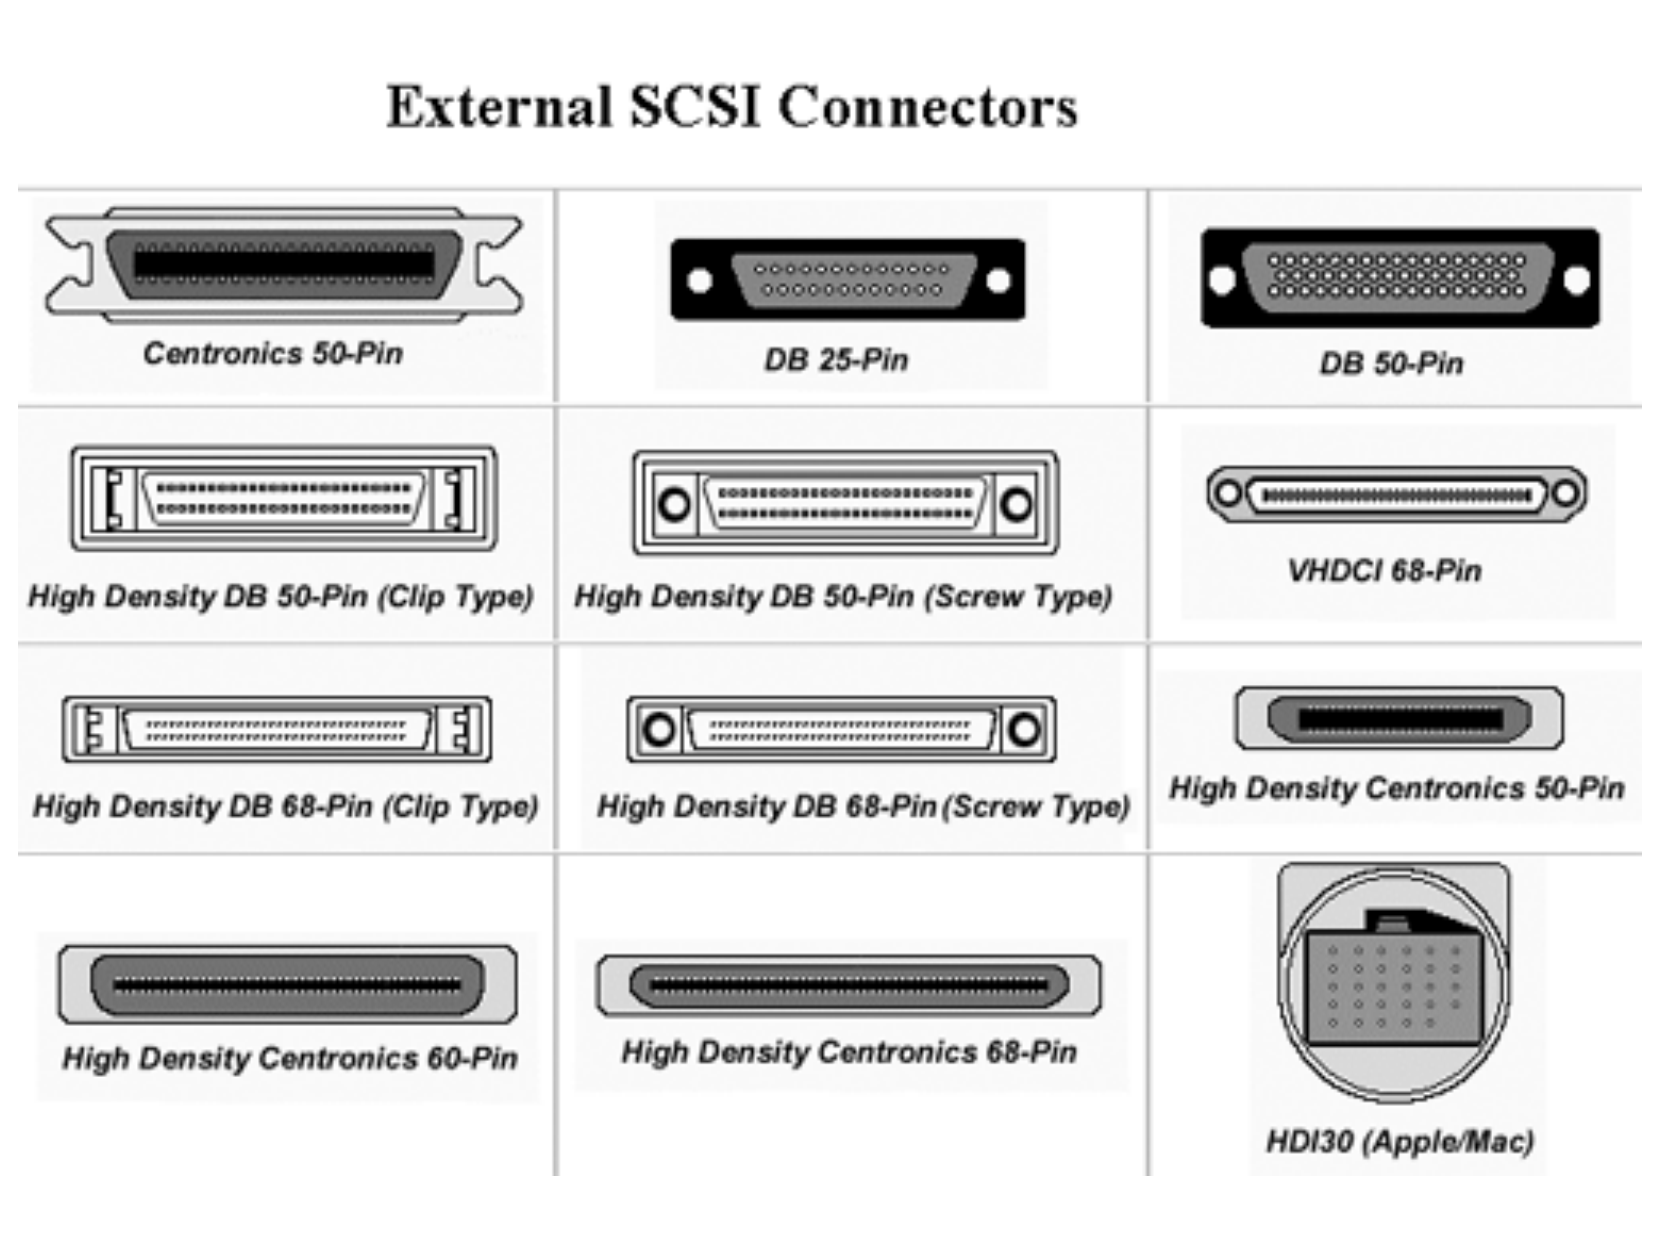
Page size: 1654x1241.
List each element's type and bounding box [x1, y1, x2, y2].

picture [18, 58, 1642, 1176]
